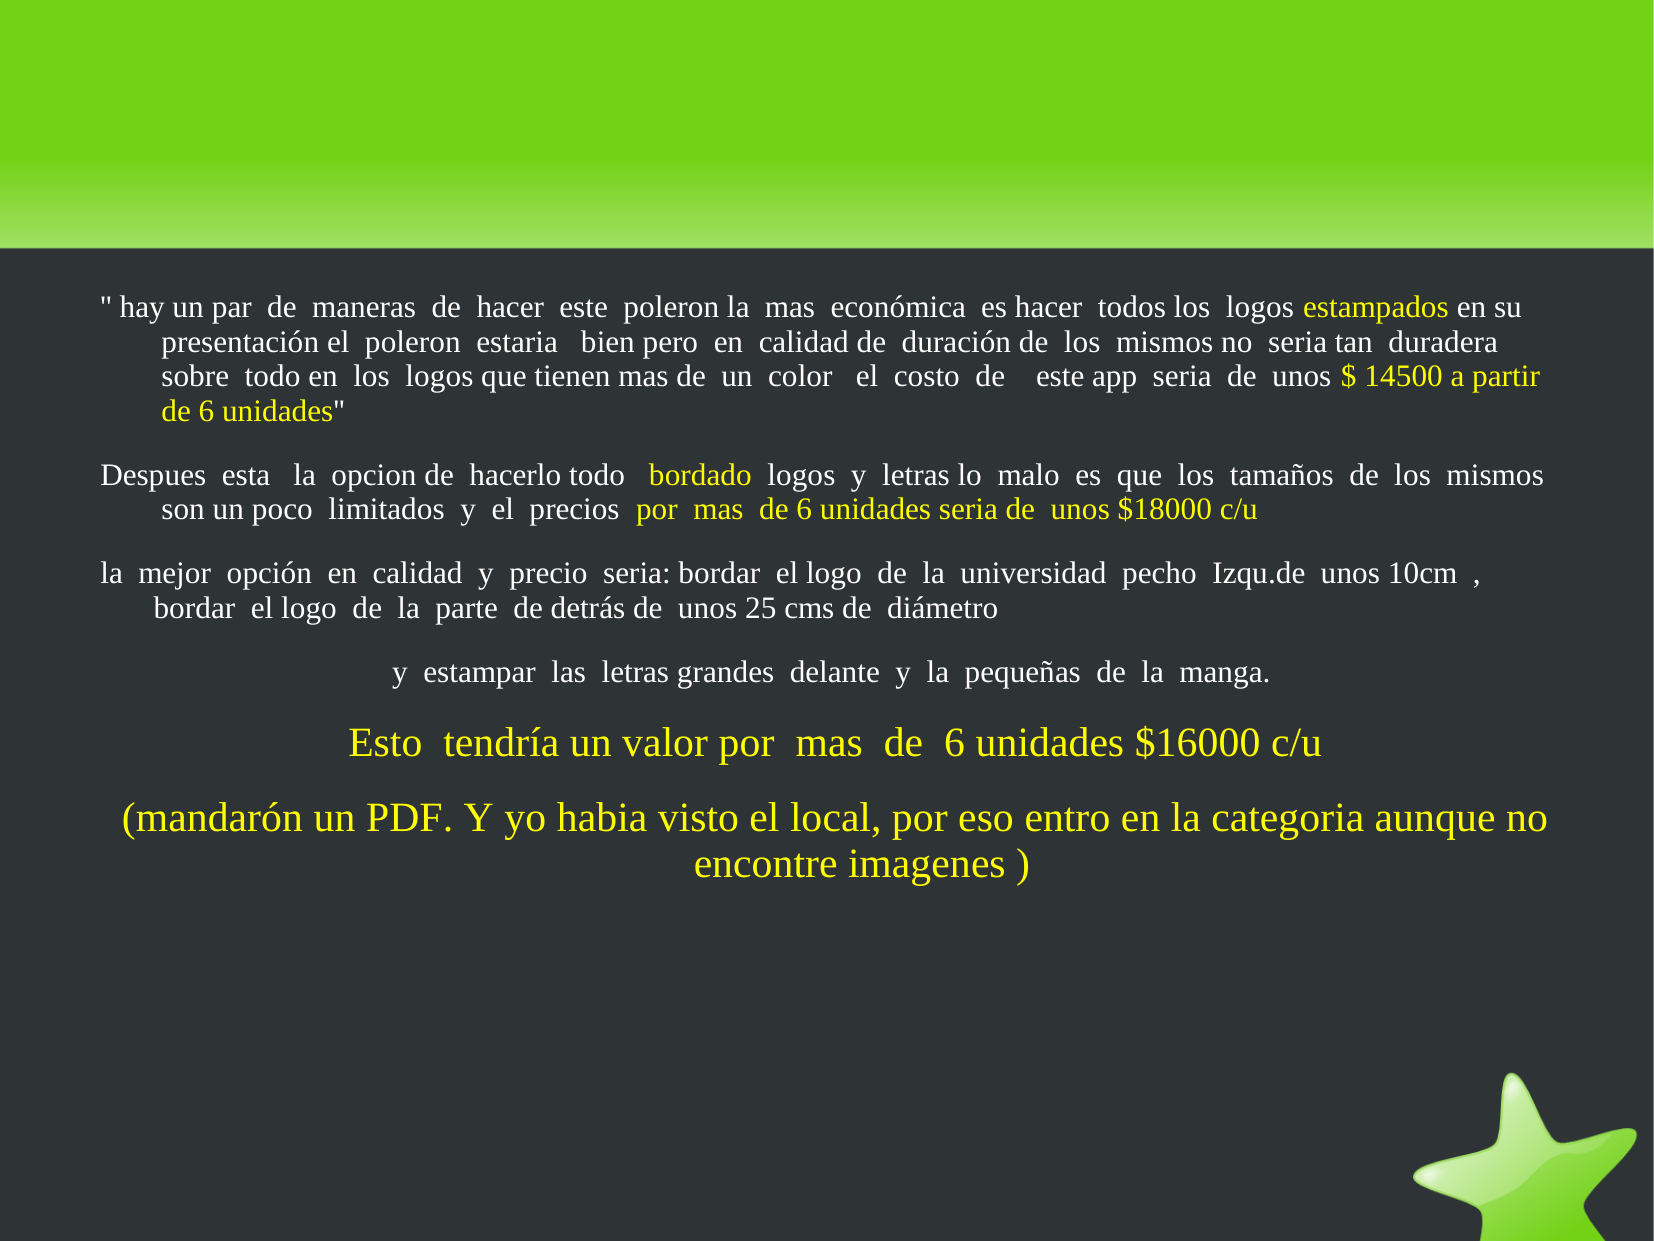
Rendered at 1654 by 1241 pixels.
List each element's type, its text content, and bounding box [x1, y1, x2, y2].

picture [0, 0, 1654, 1241]
list '' hay un par de maneras de hacer este poleron la mas económica es hacer todos los logos estampados en su presentación el poleron estaria bien pero en calidad de duración de los mismos no seria tan duradera sobre todo en los logos que tienen mas de un color el costo de este app seria de unos $ 14500 a partir de 6 unidades'' Despues esta la opcion de hacerlo todo bordado logos y letras lo malo es que los tamaños de los mismos son un poco limitados y el precios por mas de 6 unidades seria de unos $18000 c/u la mejor opción en calidad y precio seria: bordar el logo de la universidad pecho Izqu.de unos 10cm , bordar el logo de la parte de detrás de unos 25 cms de diámetro y estampar las letras grandes delante y la pequeñas de la manga. Esto tendría un valor por mas de 6 unidades $16000 c/u (mandarón un PDF. Y yo habia visto el local, por eso entro en la categoria aunque no encontre imagenes ) [82, 290, 1571, 1094]
